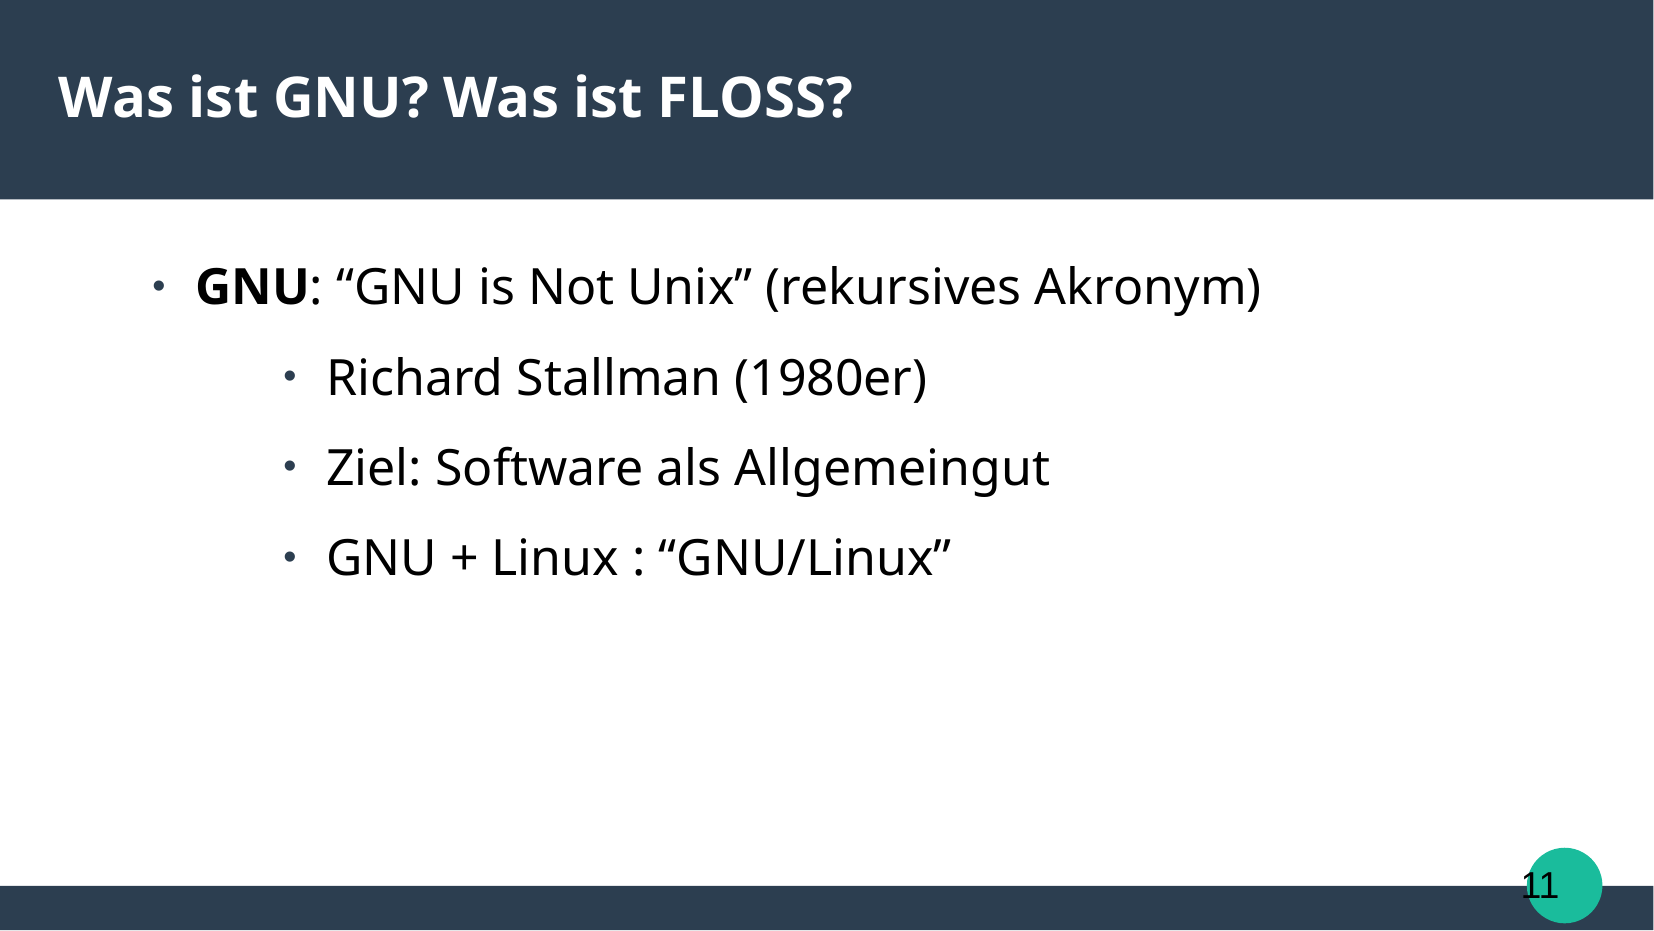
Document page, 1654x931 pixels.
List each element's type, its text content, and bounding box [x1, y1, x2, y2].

title Was ist GNU? Was ist FLOSS? [59, 37, 1595, 155]
list GNU: “GNU is Not Unix” (rekursives Akronym) Richard Stallman (1980er) Ziel: Software als Allgemeingut GNU + Linux : “GNU/Linux” [59, 243, 1595, 864]
